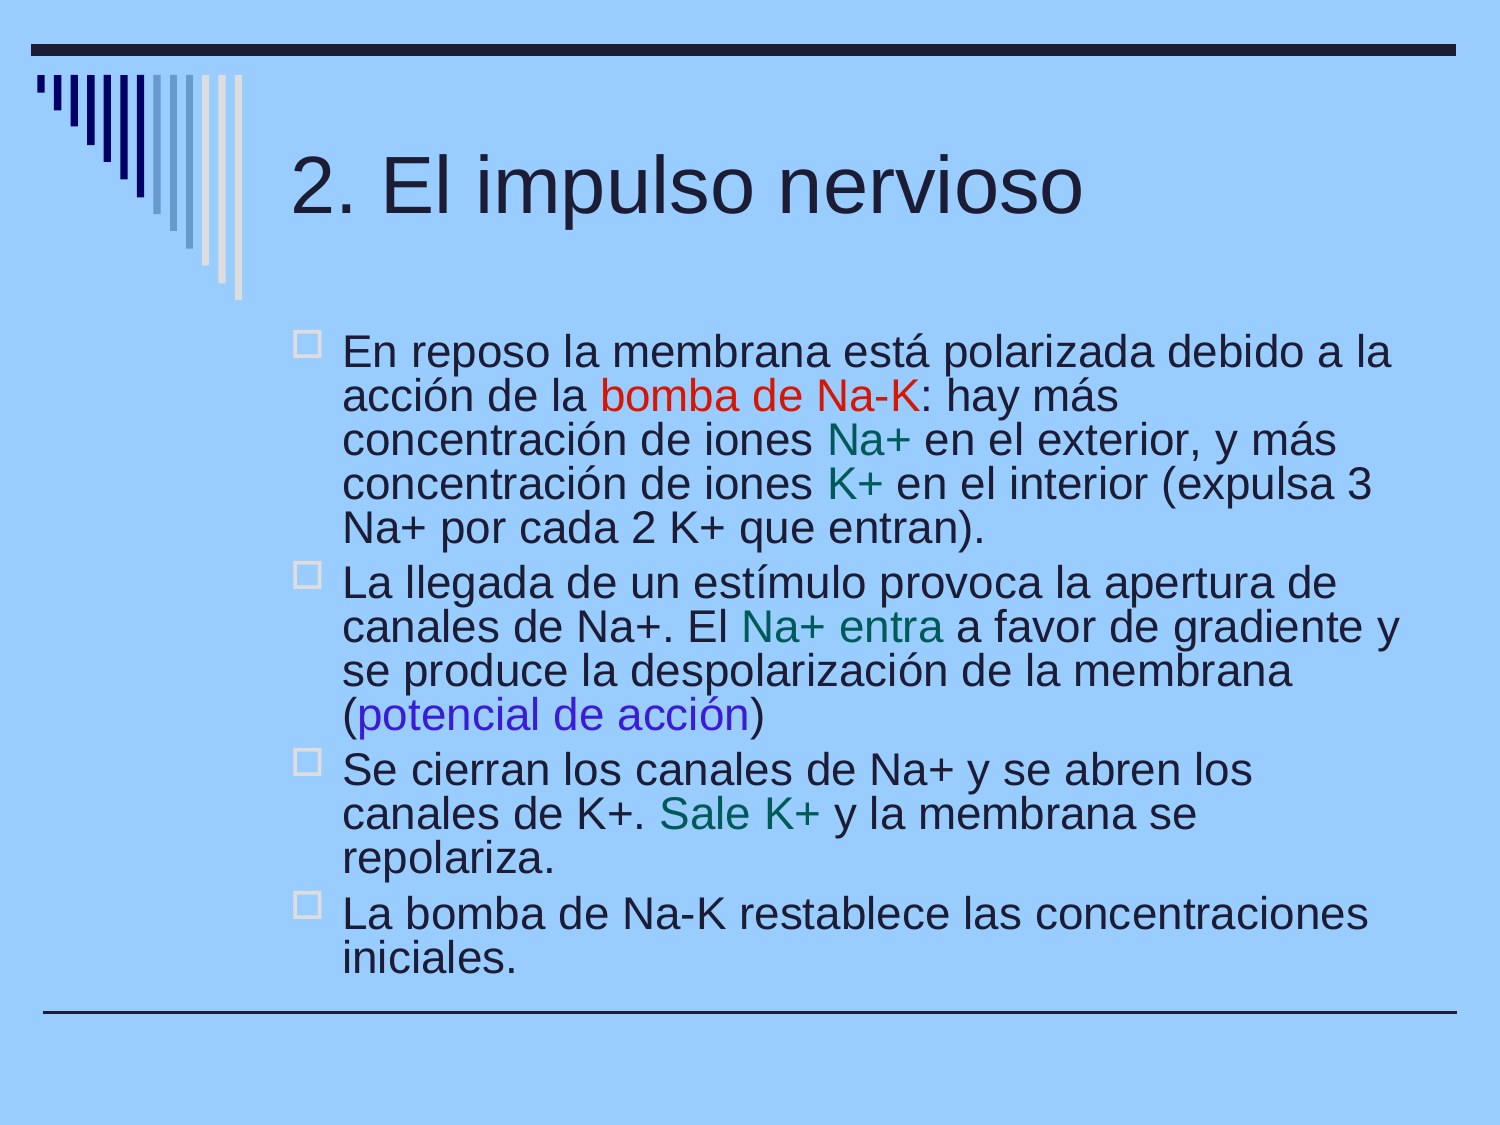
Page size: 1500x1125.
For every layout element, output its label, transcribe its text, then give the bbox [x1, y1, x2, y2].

list En reposo la membrana está polarizada debido a la acción de la bomba de Na-K: hay más concentración de iones Na+ en el exterior, y más concentración de iones K+ en el interior (expulsa 3 Na+ por cada 2 K+ que entran). La llegada de un estímulo provoca la apertura de canales de Na+. El Na+ entra a favor de gradiente y se produce la despolarización de la membrana (potencial de acción) Se cierran los canales de Na+ y se abren los canales de K+. Sale K+ y la membrana se repolariza. La bomba de Na-K restablece las concentraciones iniciales. [274, 324, 1425, 996]
title 2. El impulso nervioso [275, 75, 1426, 288]
